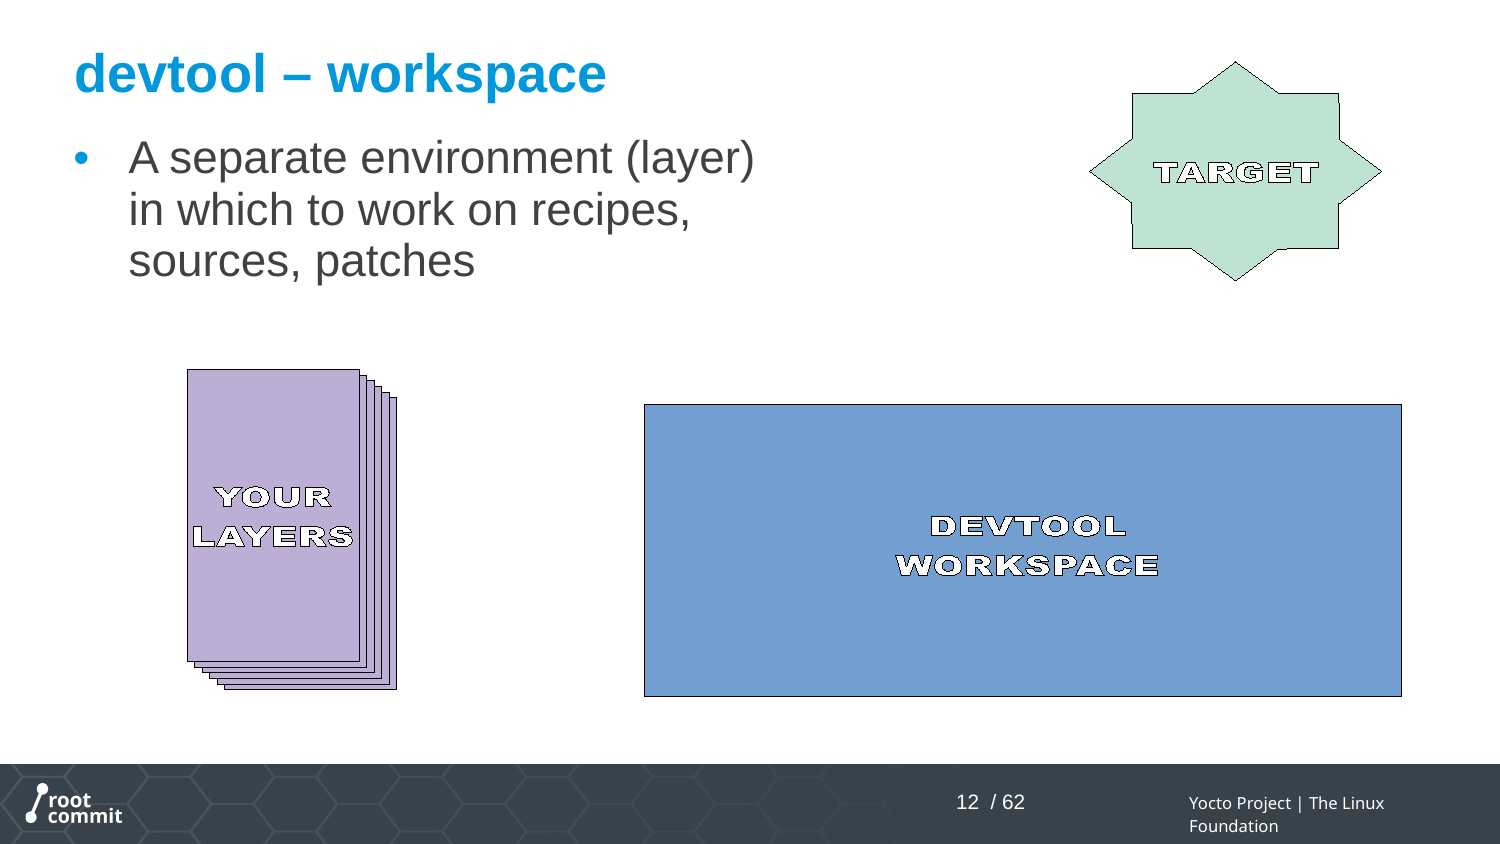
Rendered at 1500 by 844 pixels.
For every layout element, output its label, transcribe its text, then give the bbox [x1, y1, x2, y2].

text_box [1089, 61, 1382, 281]
text_box devtool – workspace [74, 50, 1424, 159]
text_box [187, 369, 397, 690]
picture [0, 0, 1500, 844]
text_box [644, 404, 1402, 697]
text_box A separate environment (layer) in which to work on recipes, sources, patches [72, 132, 1422, 738]
